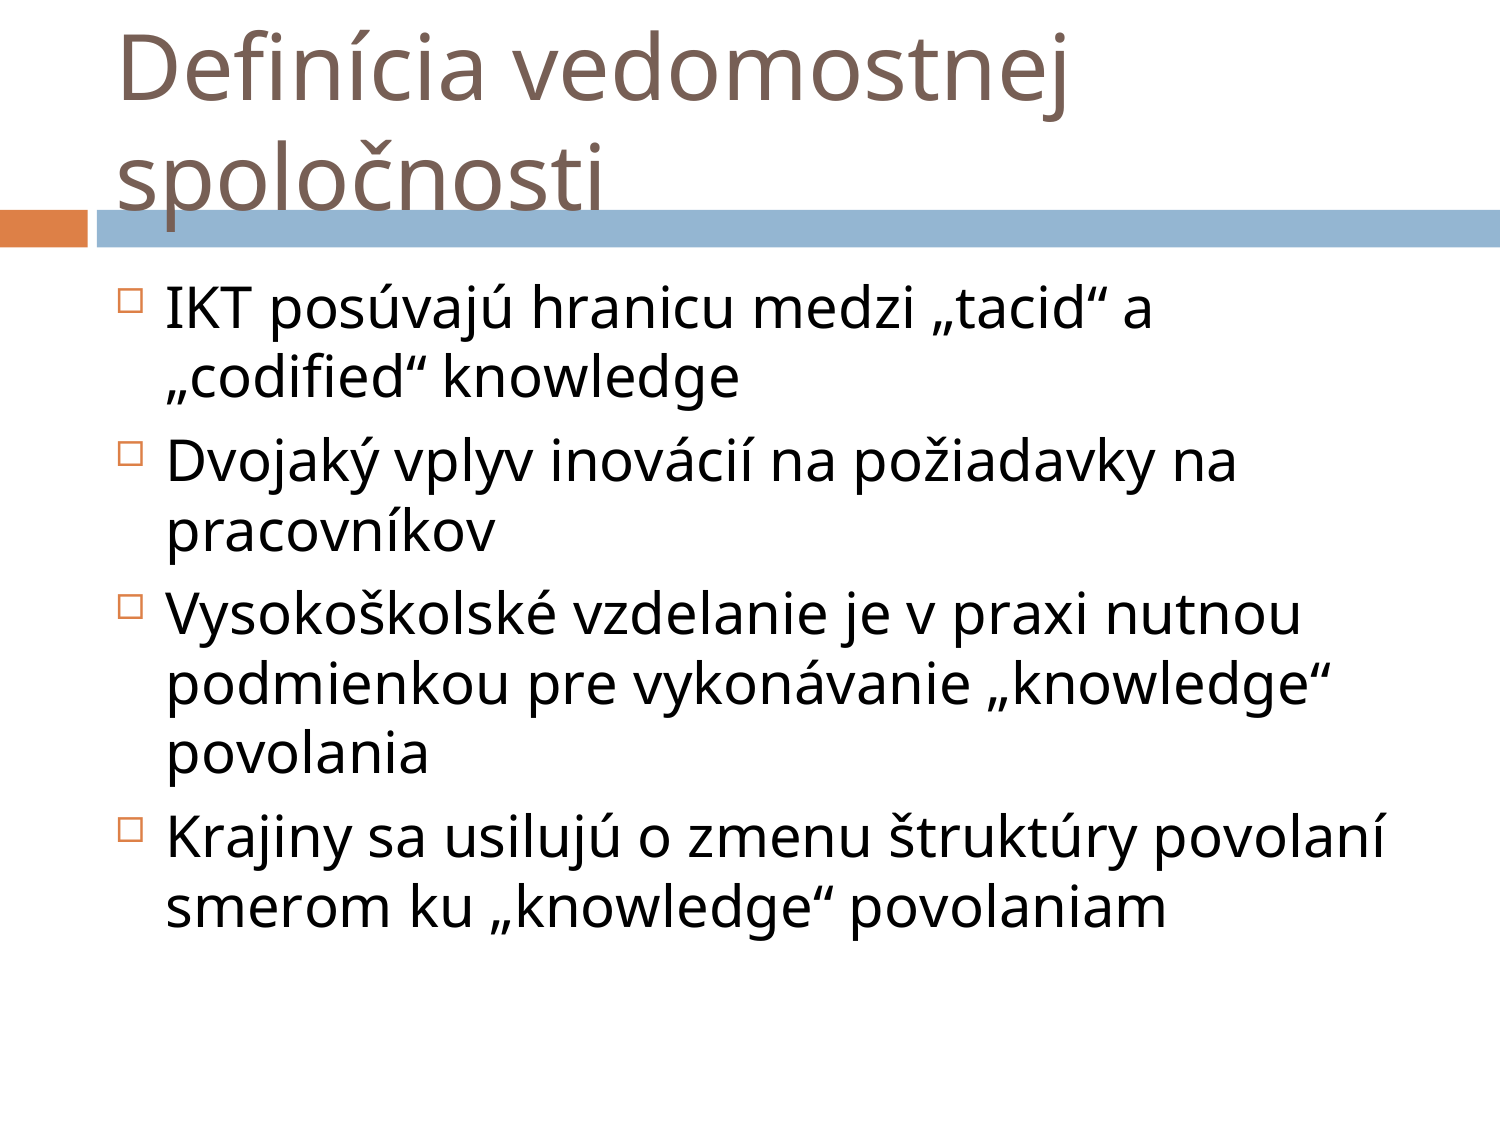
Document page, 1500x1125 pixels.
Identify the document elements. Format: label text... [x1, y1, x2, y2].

list IKT posúvajú hranicu medzi „tacid“ a „codified“ knowledge Dvojaký vplyv inovácií na požiadavky na pracovníkov Vysokoškolské vzdelanie je v praxi nutnou podmienkou pre vykonávanie „knowledge“ povolania Krajiny sa usilujú o zmenu štruktúry povolaní smerom ku „knowledge“ povolaniam [100, 262, 1438, 1000]
title Definícia vedomostnej spoločnosti [100, 1, 1438, 237]
